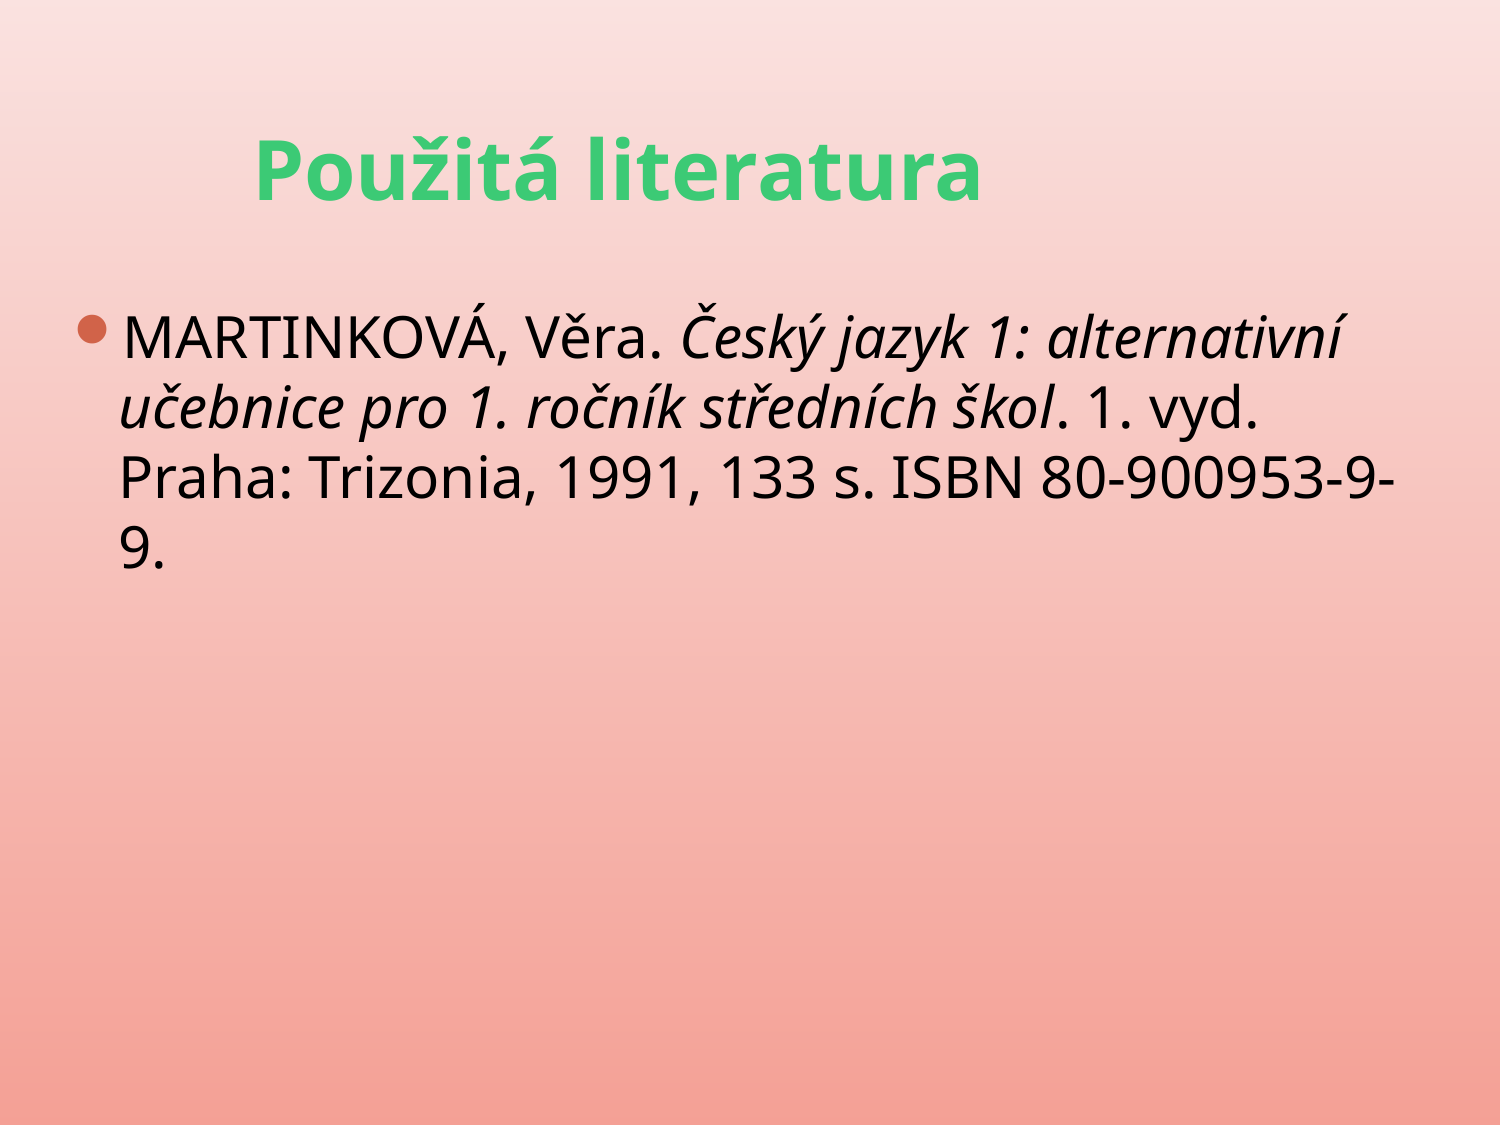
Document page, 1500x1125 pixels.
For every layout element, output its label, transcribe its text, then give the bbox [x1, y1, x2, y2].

list MARTINKOVÁ, Věra. Český jazyk 1: alternativní učebnice pro 1. ročník středních škol. 1. vyd. Praha: Trizonia, 1991, 133 s. ISBN 80-900953-9-9. [58, 292, 1426, 988]
title Použitá literatura [150, 44, 1426, 233]
